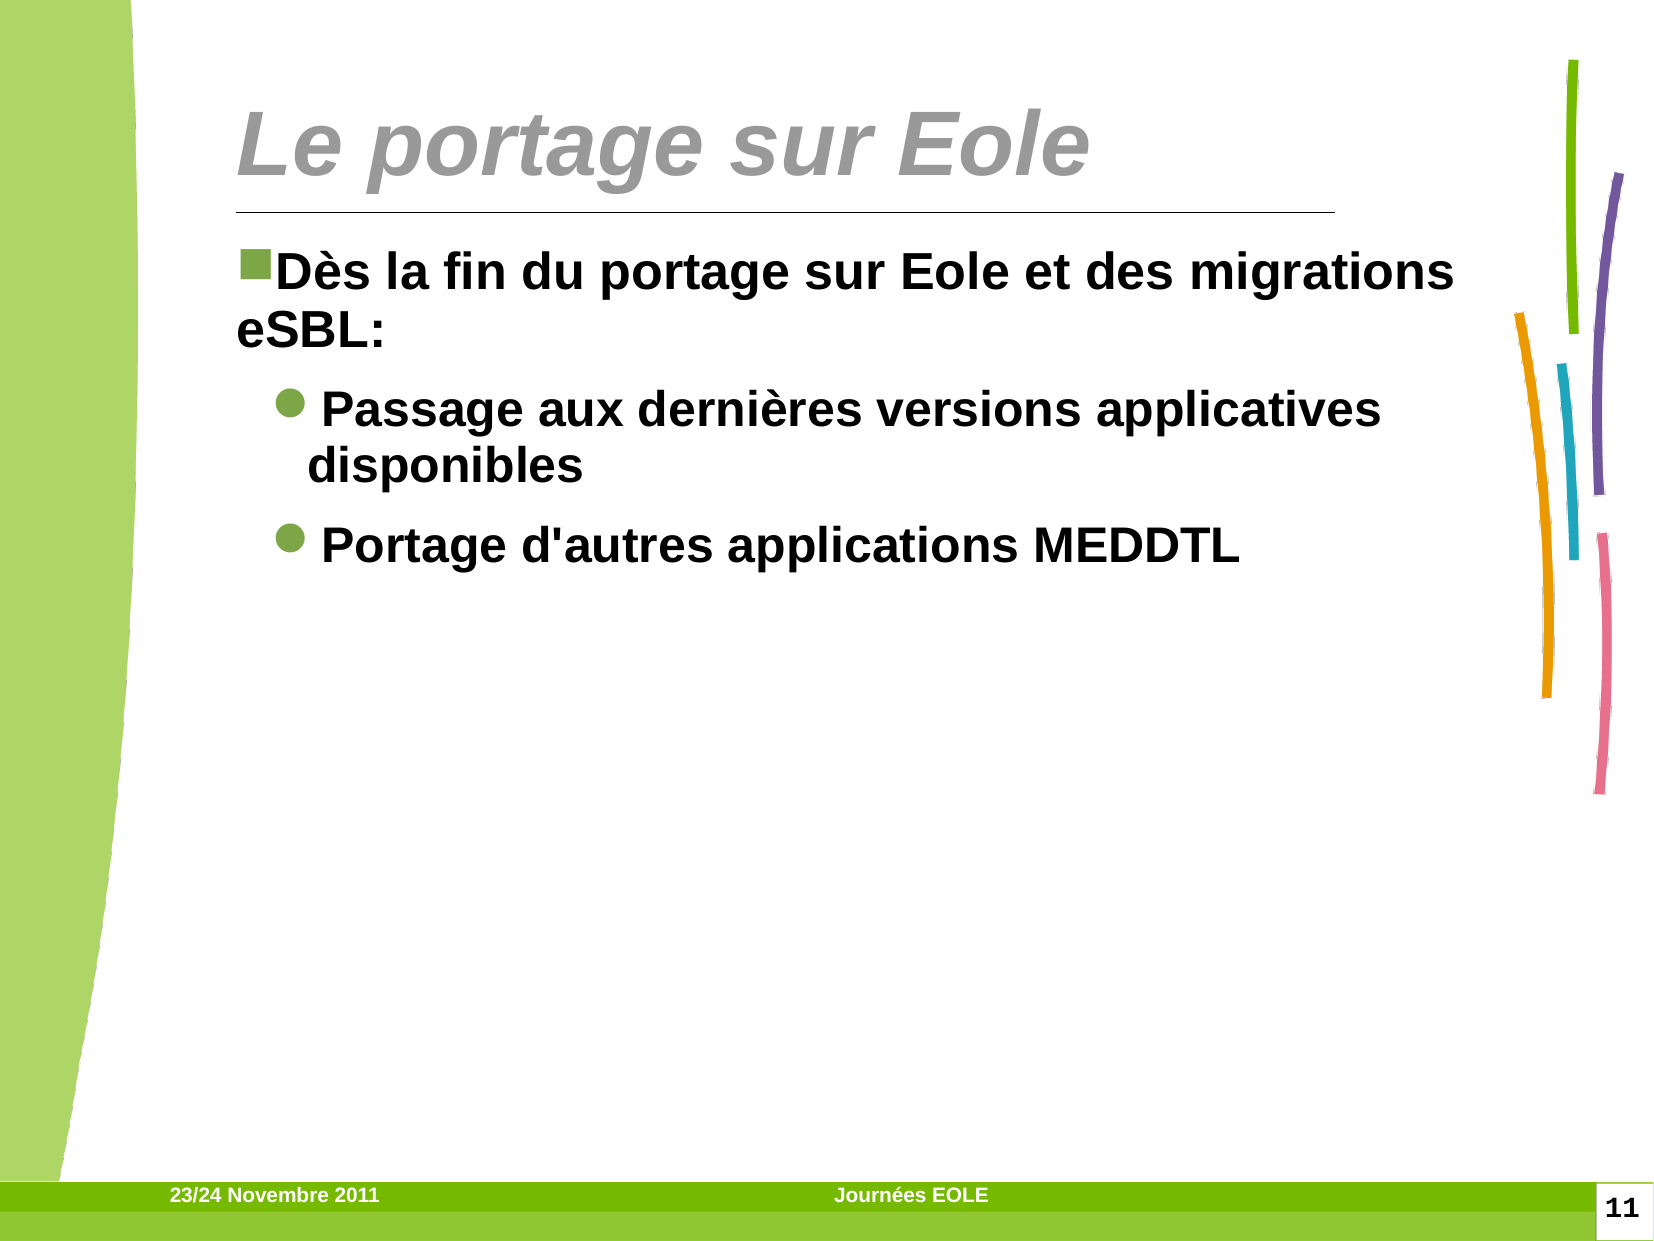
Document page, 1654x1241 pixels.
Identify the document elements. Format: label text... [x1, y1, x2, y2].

list Dès la fin du portage sur Eole et des migrations eSBL: Passage aux dernières versions applicatives disponibles Portage d'autres applications MEDDTL [236, 242, 1506, 1114]
title Le portage sur Eole [236, 69, 1536, 218]
picture [0, 0, 1654, 1241]
